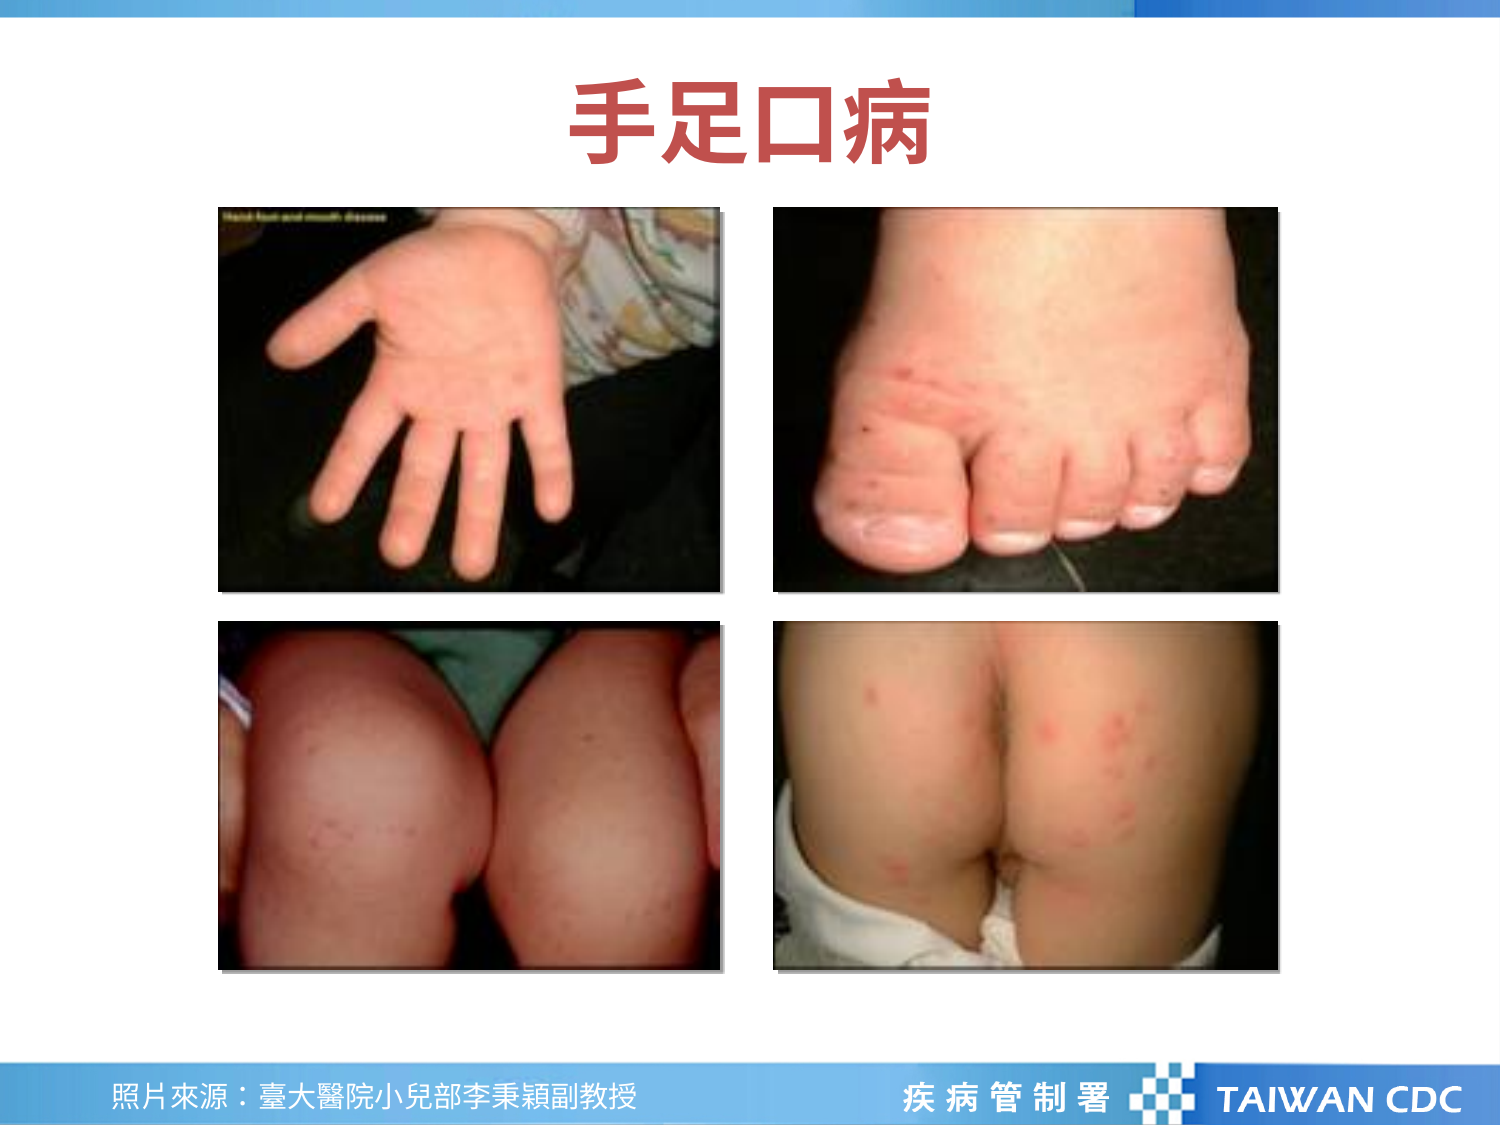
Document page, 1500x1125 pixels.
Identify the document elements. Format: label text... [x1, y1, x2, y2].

text_box 照片來源：臺大醫院小兒部李秉穎副教授 [96, 1070, 658, 1122]
picture [218, 621, 720, 970]
picture [218, 208, 720, 592]
picture [773, 208, 1278, 592]
title 手足口病 [75, 25, 1426, 214]
picture [773, 621, 1278, 970]
